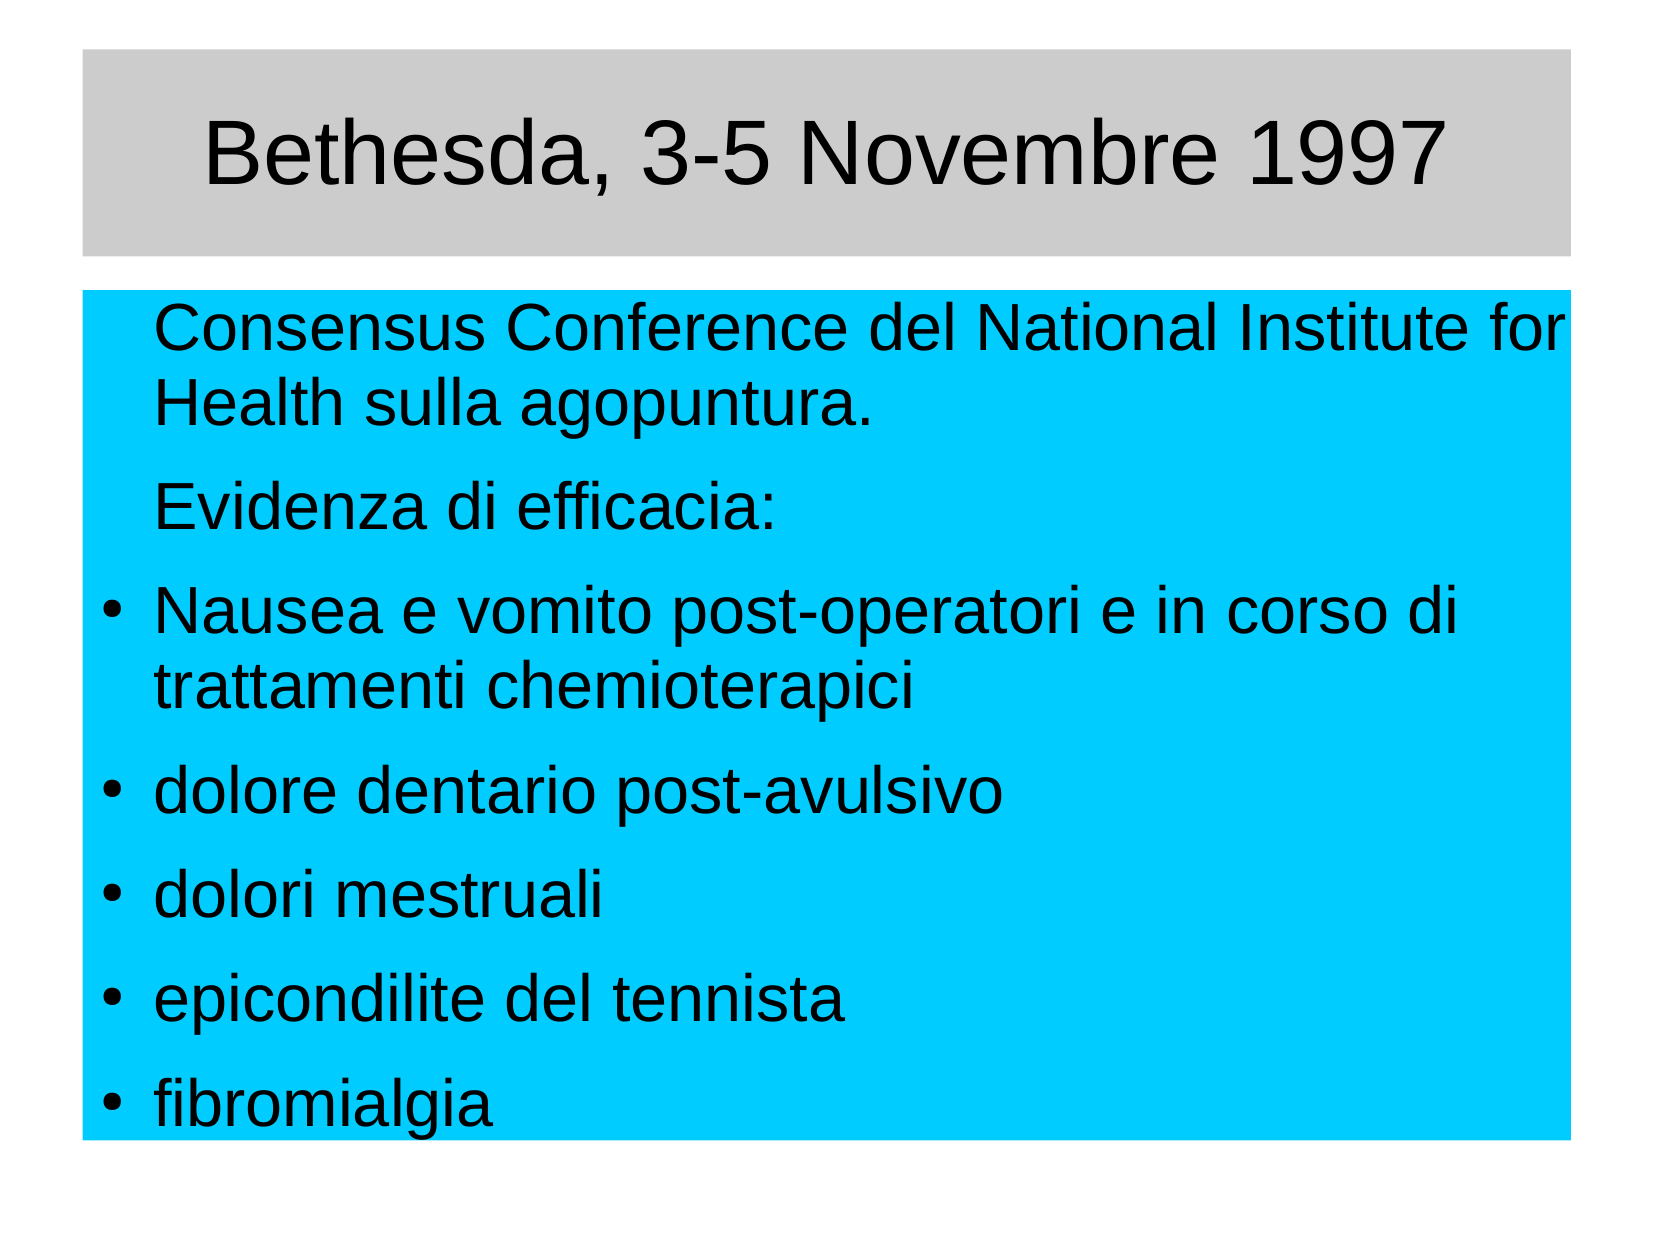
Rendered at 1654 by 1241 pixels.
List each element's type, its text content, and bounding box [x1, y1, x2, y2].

list Consensus Conference del National Institute for Health sulla agopuntura. Evidenza di efficacia: Nausea e vomito post-operatori e in corso di trattamenti chemioterapici dolore dentario post-avulsivo dolori mestruali epicondilite del tennista fibromialgia [82, 290, 1571, 1141]
title Bethesda, 3-5 Novembre 1997 [82, 49, 1571, 257]
